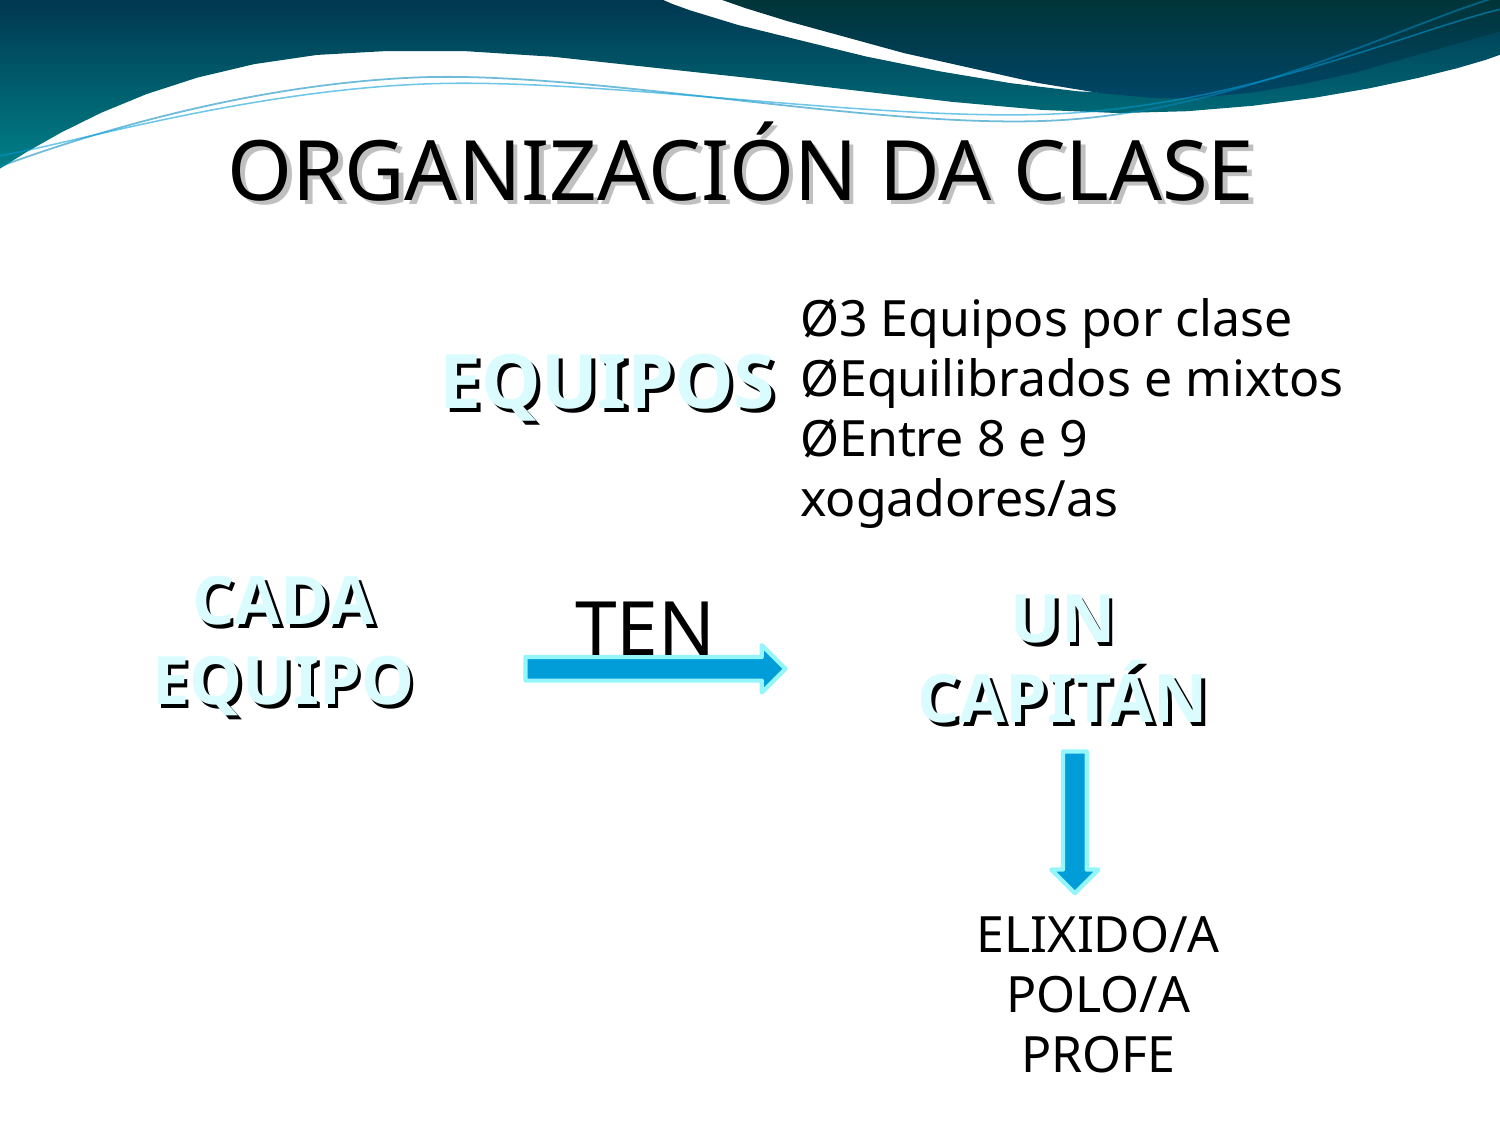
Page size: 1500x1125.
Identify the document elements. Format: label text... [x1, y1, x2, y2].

text_box EQUIPOS [424, 326, 785, 431]
text_box ELIXIDO/A POLO/A PROFE [950, 895, 1247, 1093]
text_box [1051, 751, 1099, 894]
text_box UN CAPITÁN [856, 569, 1270, 744]
text_box [525, 656, 776, 693]
text_box TEN [560, 572, 786, 679]
text_box CADA EQUIPO [77, 551, 490, 726]
text_box 3 Equipos por clase Equilibrados e mixtos Entre 8 e 9 xogadores/as [785, 279, 1416, 477]
text_box ORGANIZACIÓN DA CLASE [213, 109, 1270, 224]
